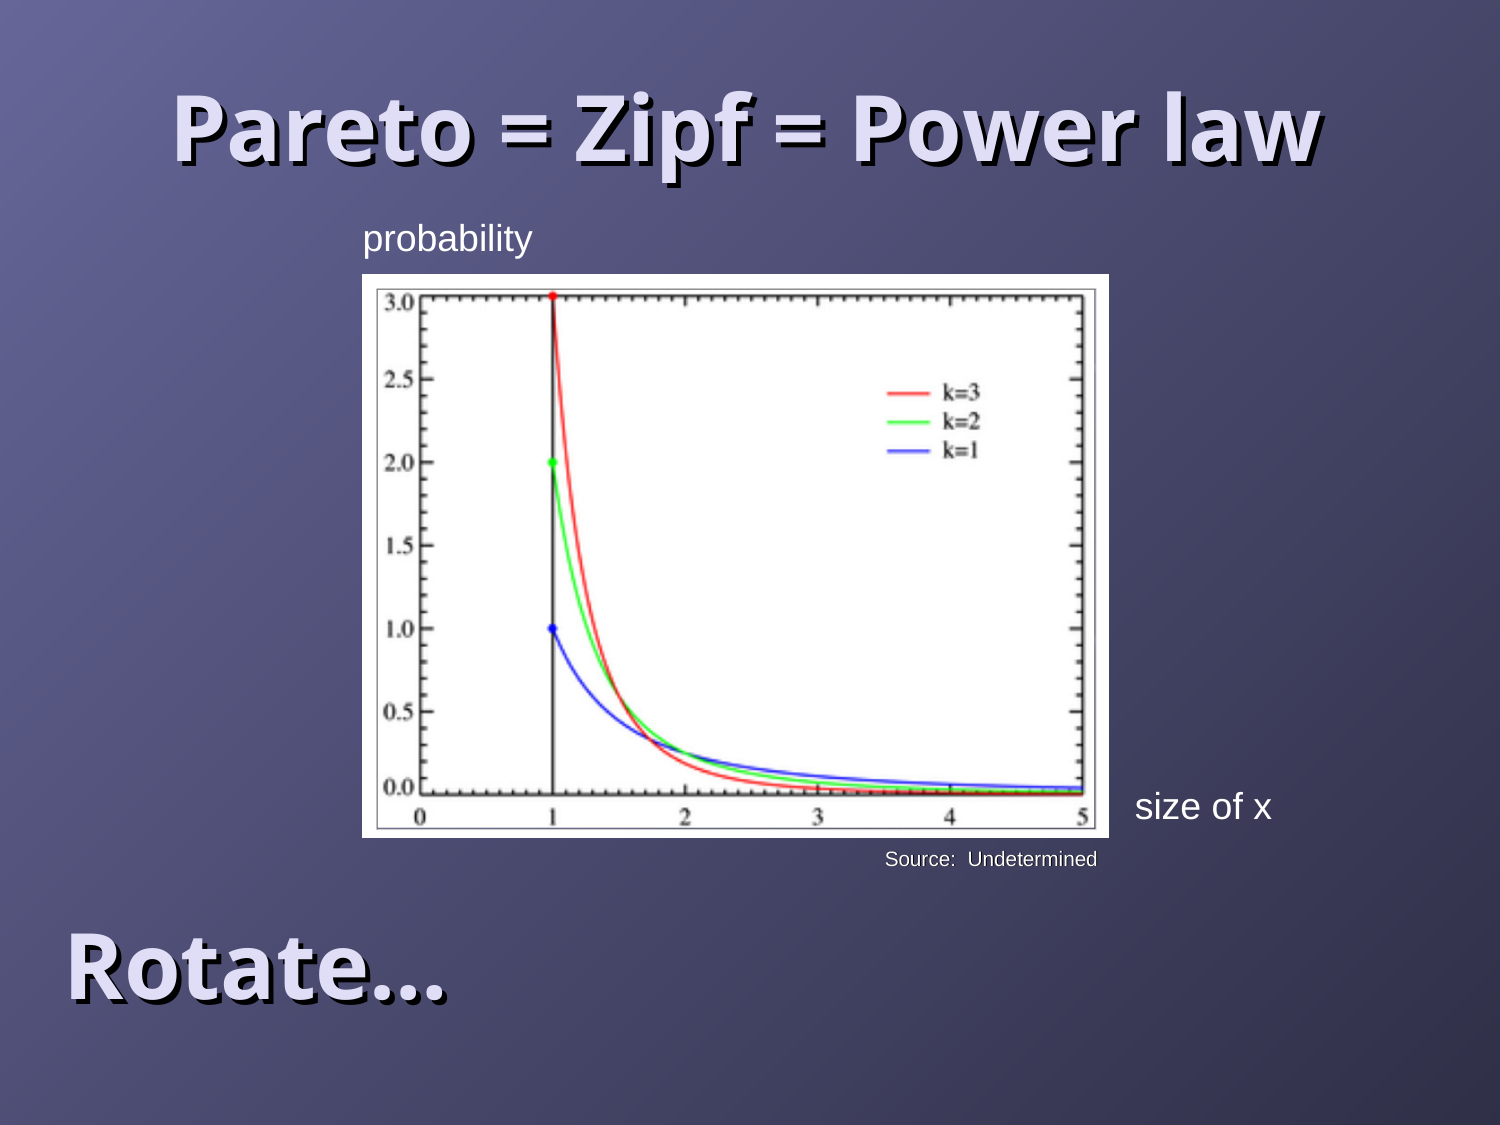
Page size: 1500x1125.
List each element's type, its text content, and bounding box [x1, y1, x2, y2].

text_box Rotate… [48, 899, 464, 1026]
picture [362, 274, 1109, 838]
text_box Pareto = Zipf = Power law [154, 62, 1339, 188]
text_box probability [347, 205, 548, 267]
text_box Source: Undetermined [525, 837, 1113, 878]
text_box size of x [1120, 774, 1288, 836]
